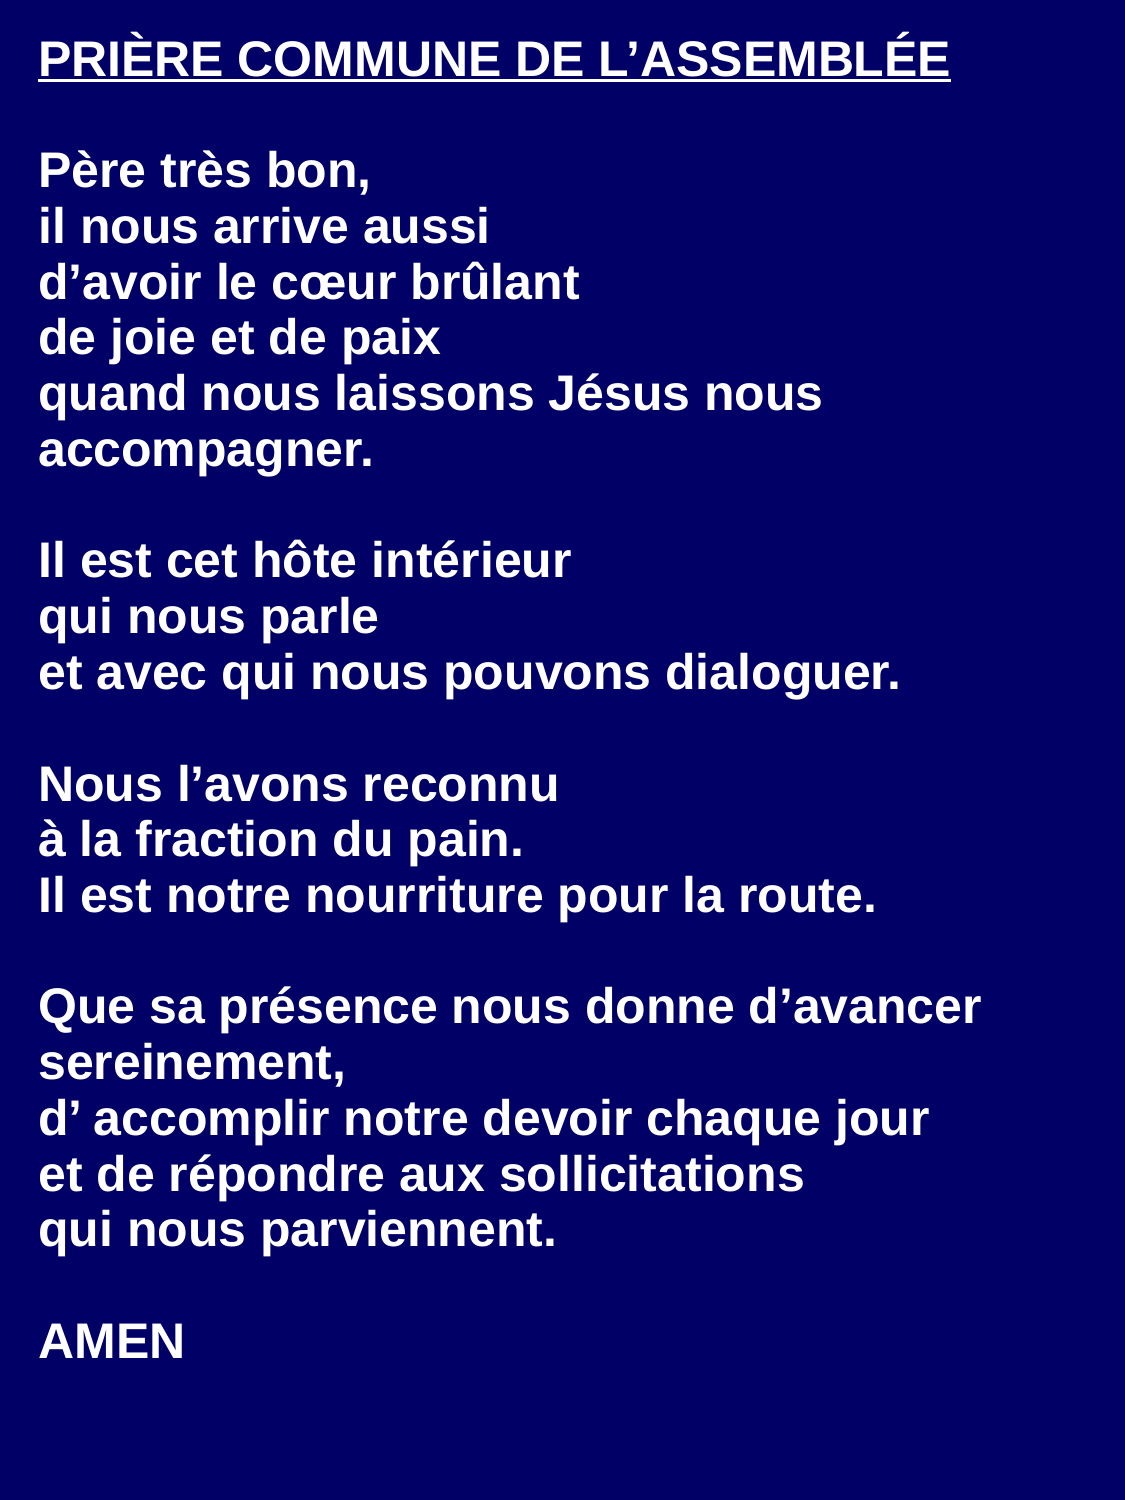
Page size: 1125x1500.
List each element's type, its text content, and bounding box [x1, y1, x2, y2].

text_box PRIÈRE COMMUNE DE L’ASSEMBLÉE Père très bon, il nous arrive aussi d’avoir le cœur brûlant de joie et de paix quand nous laissons Jésus nous accompagner. Il est cet hôte intérieur qui nous parle et avec qui nous pouvons dialoguer. Nous l’avons reconnu à la fraction du pain. Il est notre nourriture pour la route. Que sa présence nous donne d’avancer sereinement, d’ accomplir notre devoir chaque jour et de répondre aux sollicitations qui nous parviennent. AMEN [23, 23, 1087, 1433]
